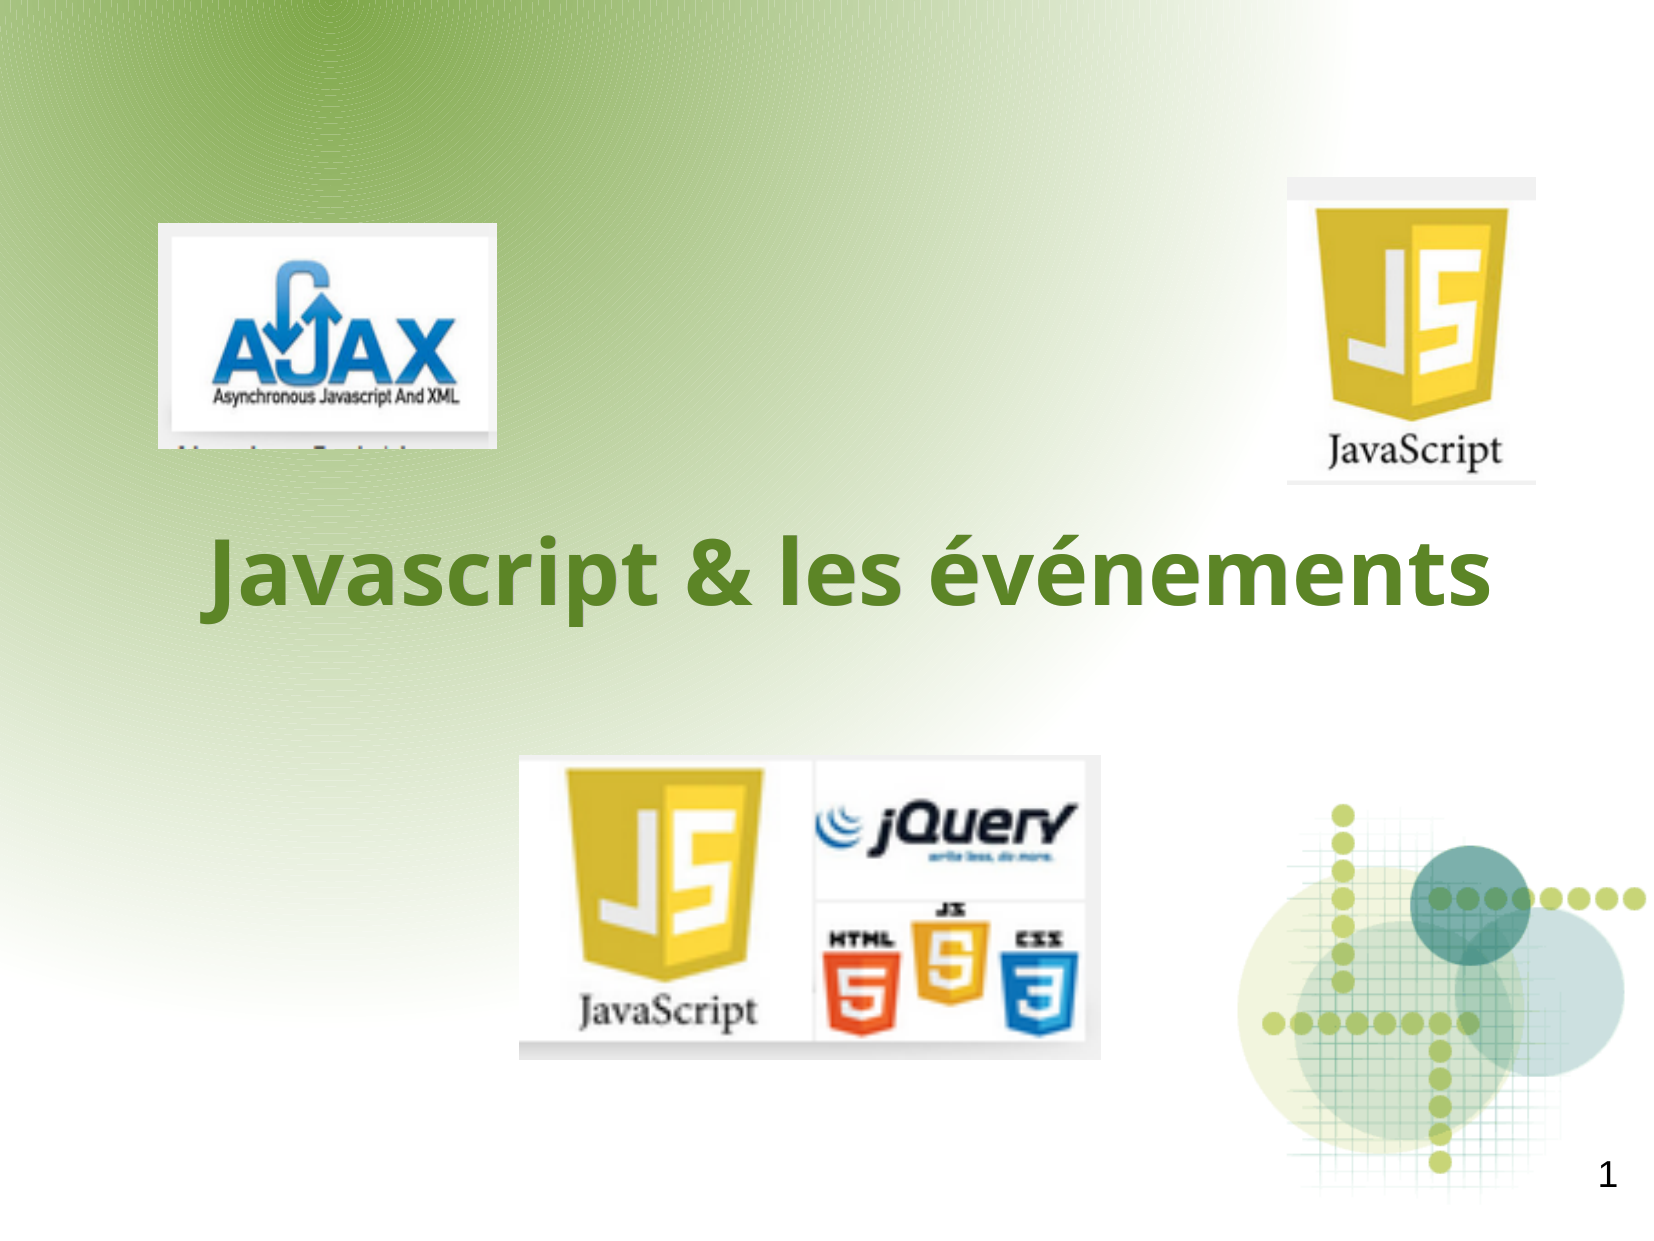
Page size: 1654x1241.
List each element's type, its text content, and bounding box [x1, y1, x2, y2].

picture [1224, 792, 1654, 1211]
text_box <numéro> [1582, 1145, 1654, 1217]
picture [519, 755, 1101, 1060]
title Javascript & les événements [106, 466, 1595, 674]
picture [158, 223, 497, 449]
picture [1287, 177, 1536, 485]
